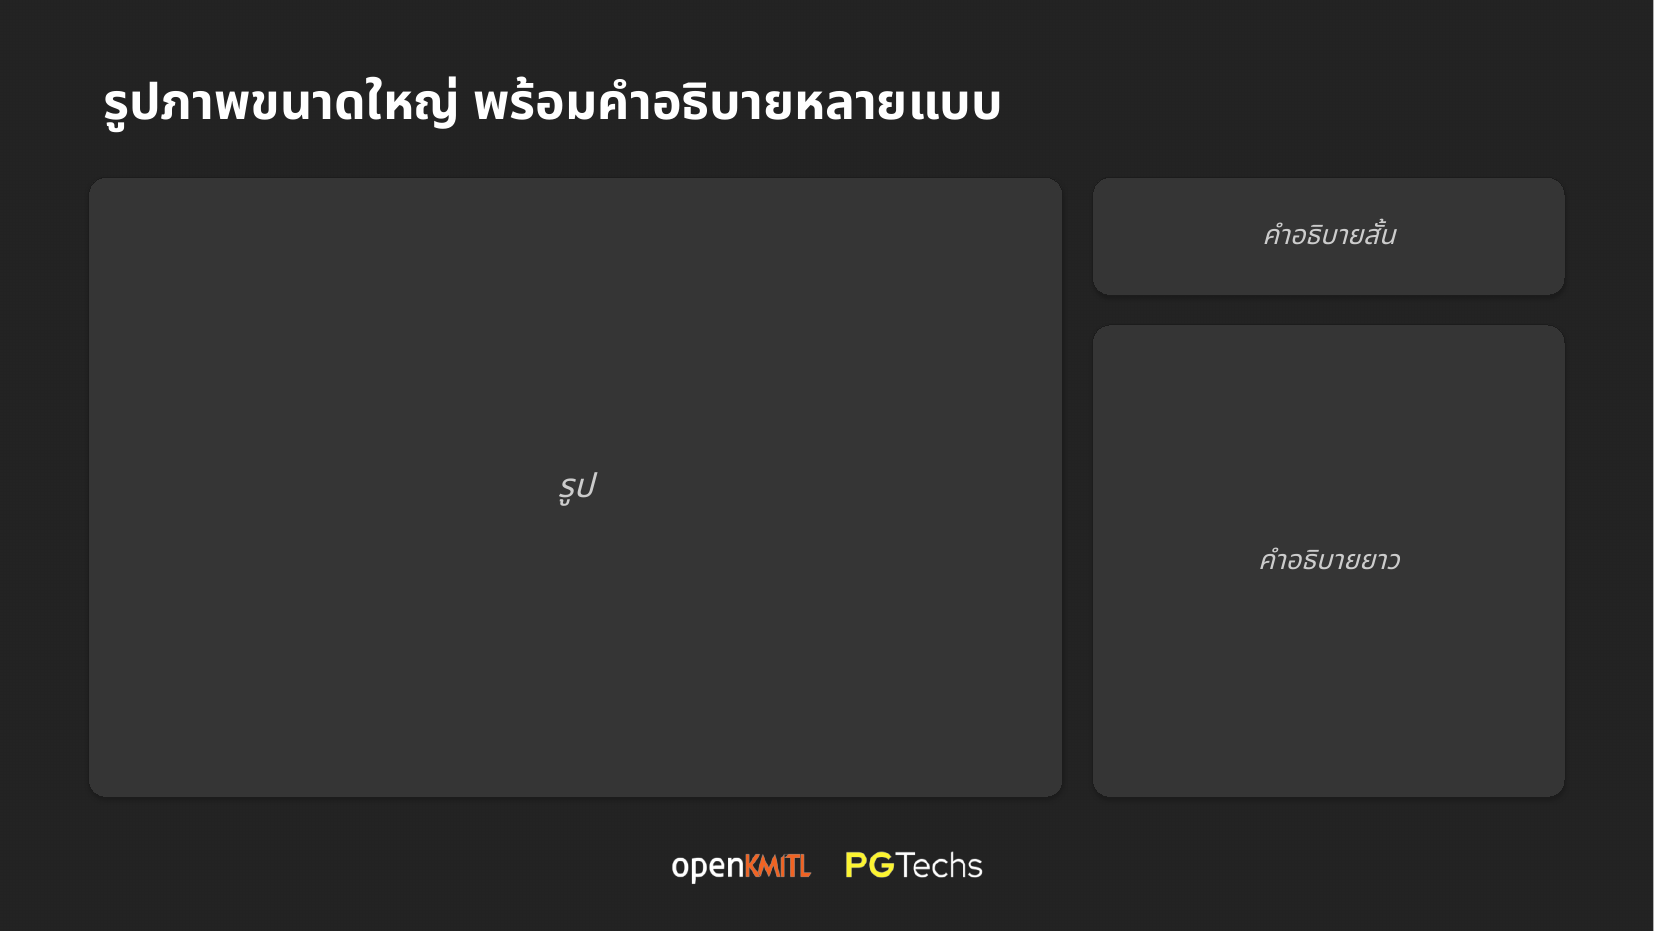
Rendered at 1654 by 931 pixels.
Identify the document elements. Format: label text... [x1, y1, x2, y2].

text_box รูปภาพขนาดใหญ่ พร้อมคำอธิบายหลายแบบ [88, 59, 1565, 178]
text_box รูป [88, 177, 1063, 797]
text_box คำอธิบายยาว [1092, 324, 1566, 797]
text_box คำอธิบายสั้น [1092, 177, 1566, 296]
picture [0, 0, 1654, 931]
